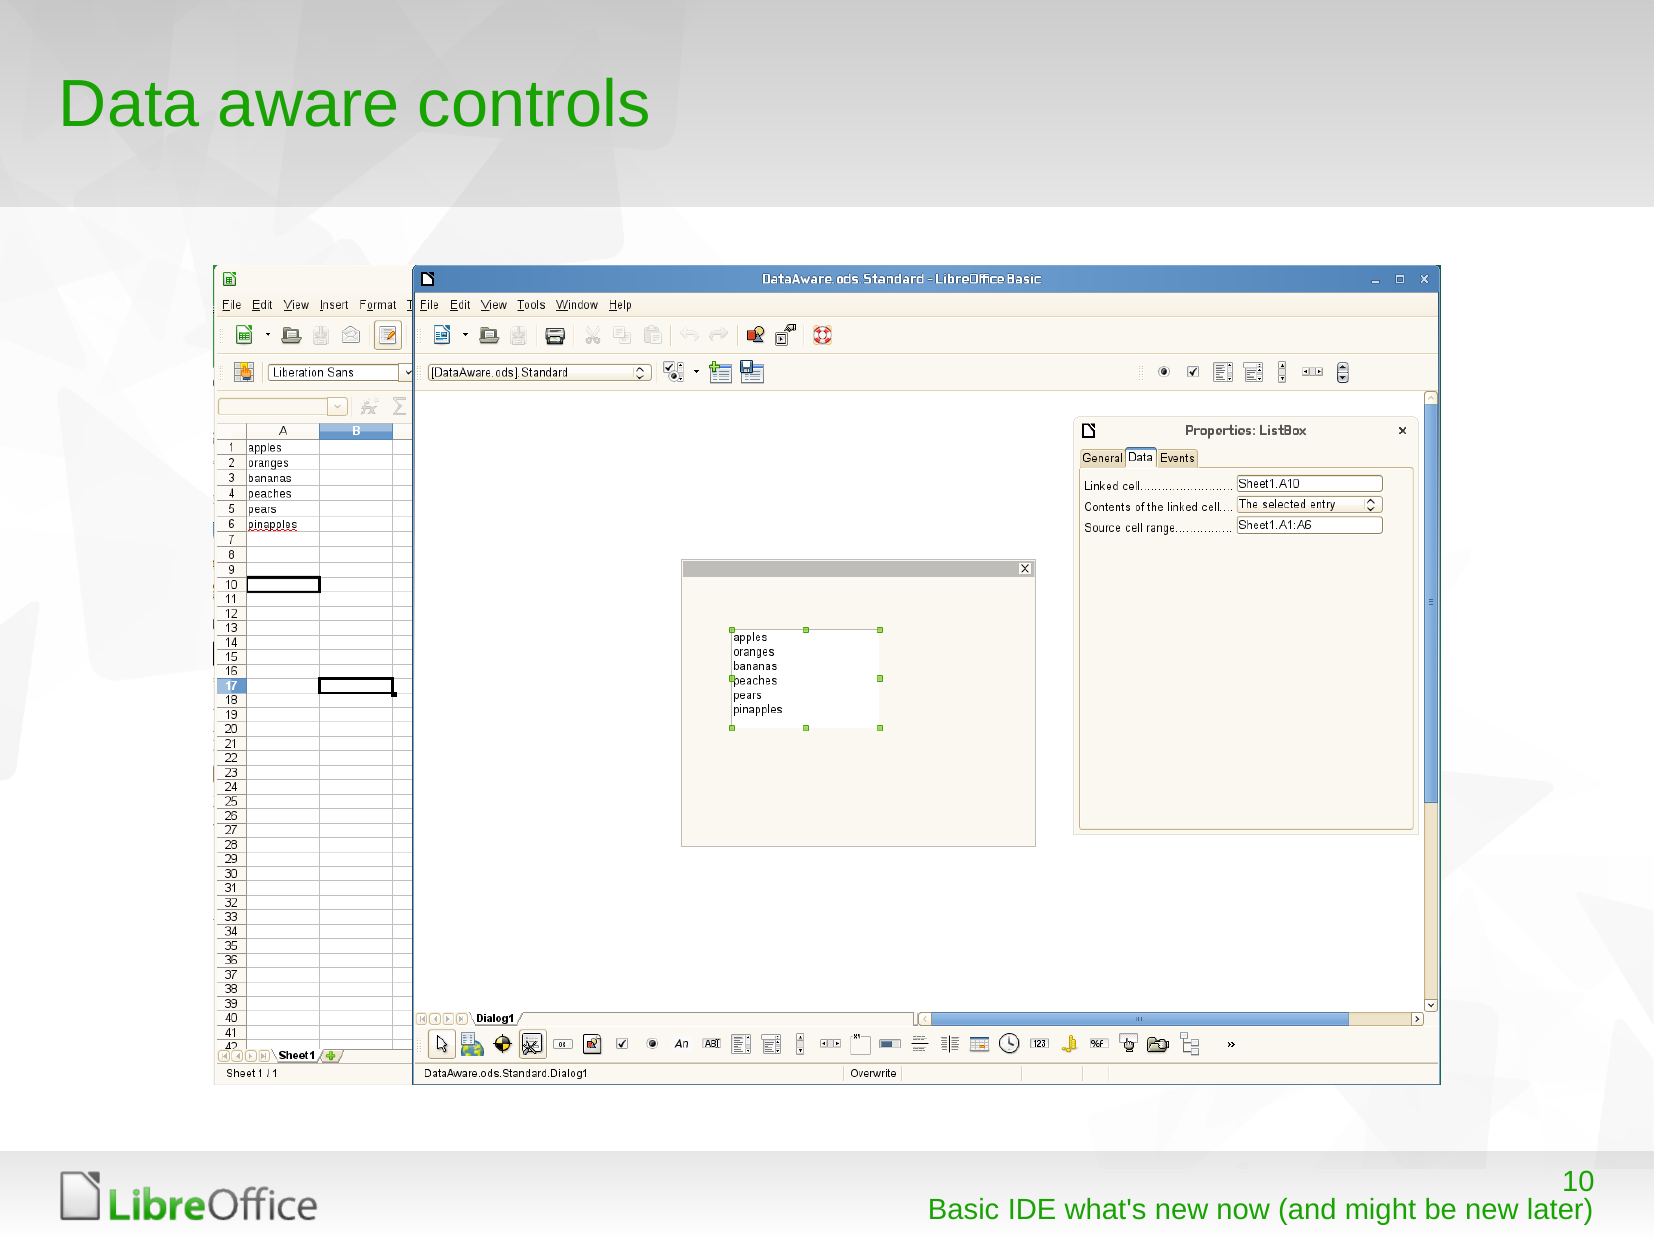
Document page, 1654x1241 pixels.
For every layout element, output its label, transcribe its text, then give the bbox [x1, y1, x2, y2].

title Data aware controls [59, 29, 1595, 178]
picture [41, 1152, 337, 1240]
picture [0, 0, 1654, 1169]
